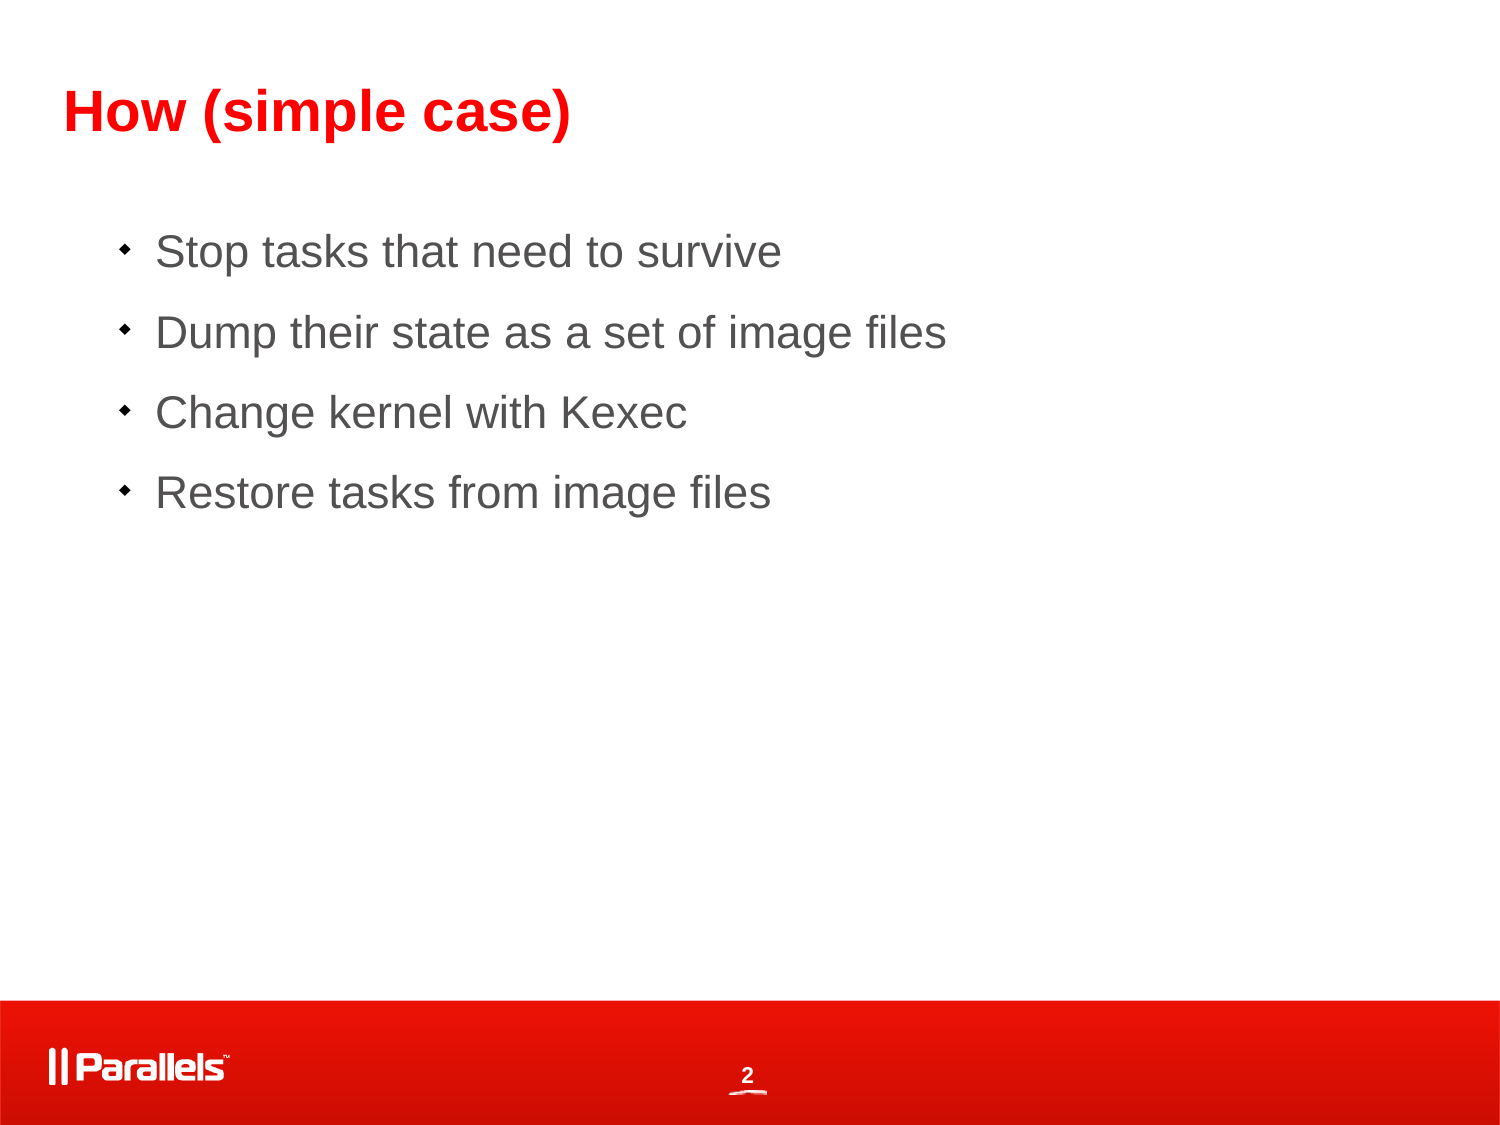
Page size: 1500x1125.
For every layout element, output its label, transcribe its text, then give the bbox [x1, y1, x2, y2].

title How (simple case) [48, 10, 1454, 214]
list Stop tasks that need to survive Dump their state as a set of image files Change kernel with Kexec Restore tasks from image files [47, 219, 1452, 962]
picture [49, 1046, 230, 1085]
picture [727, 1090, 767, 1095]
